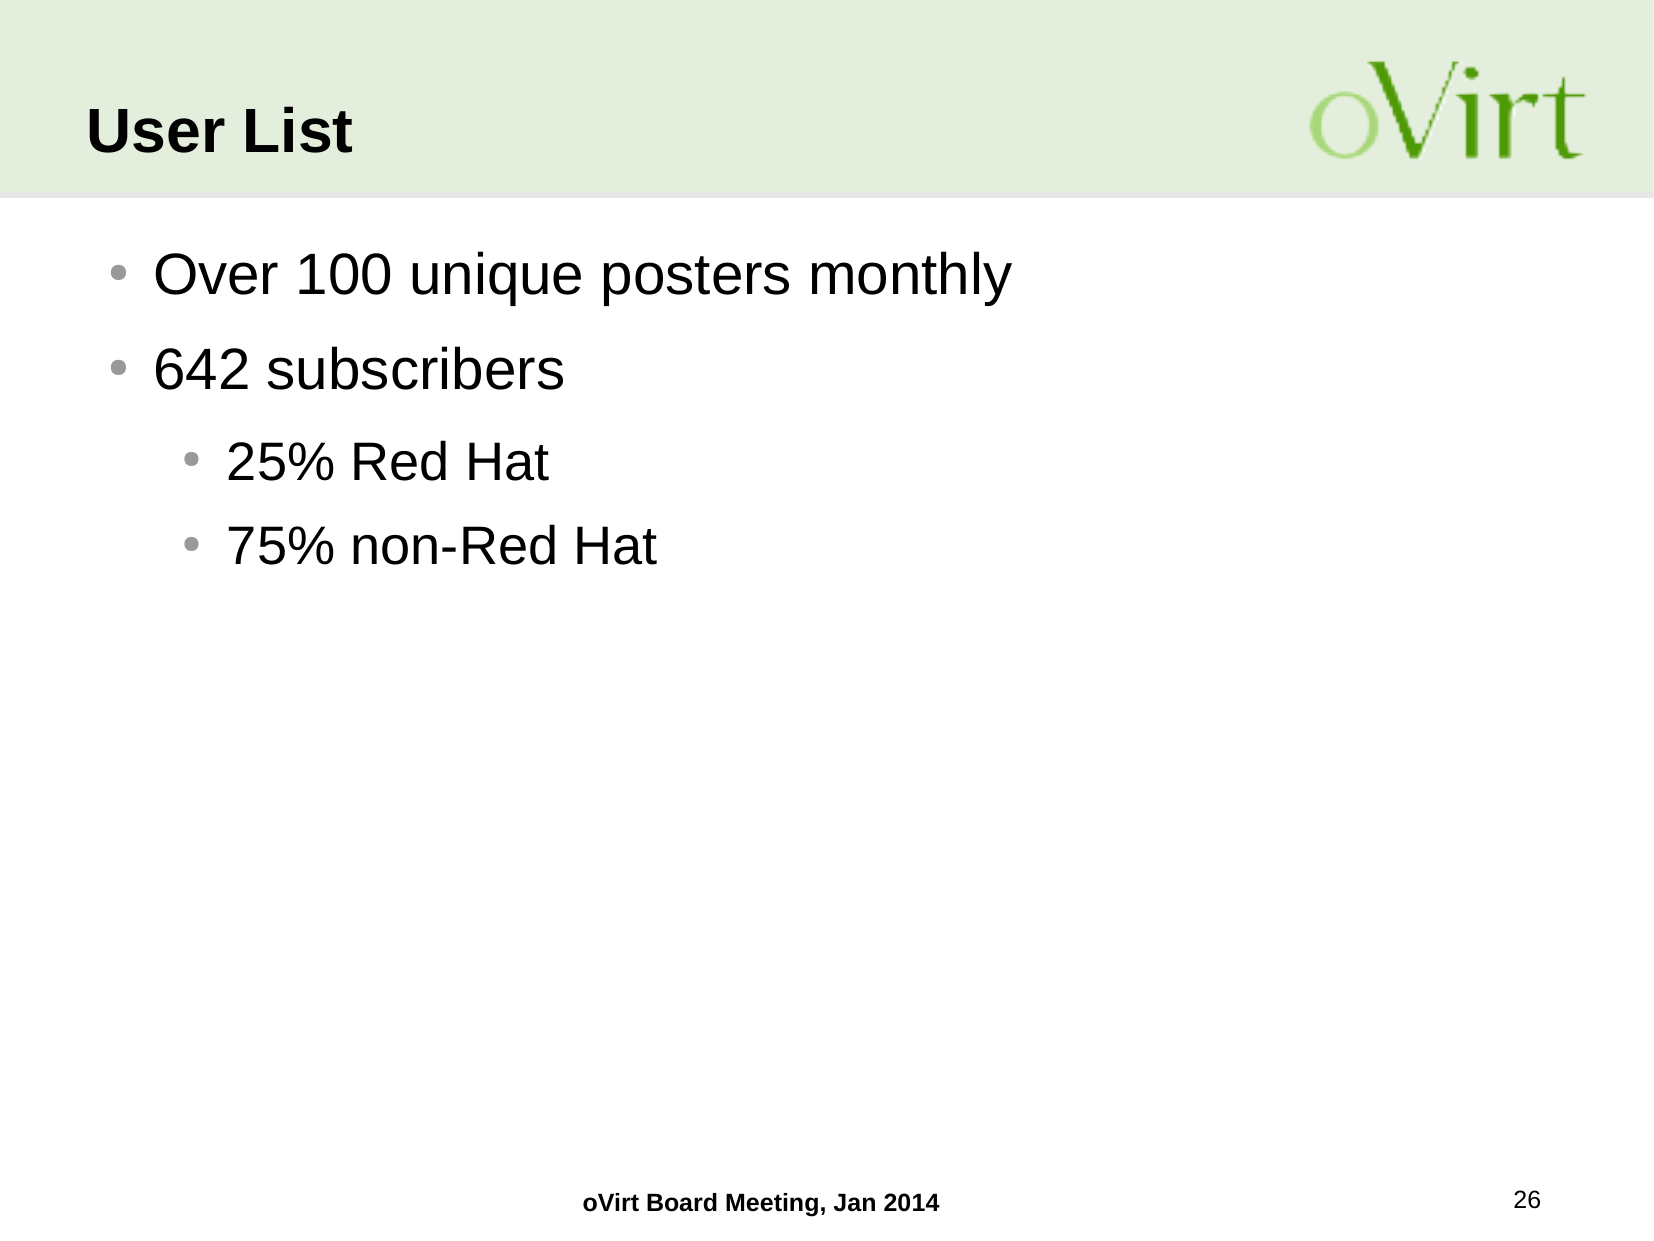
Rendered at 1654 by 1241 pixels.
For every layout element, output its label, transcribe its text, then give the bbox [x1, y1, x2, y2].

list Over 100 unique posters monthly 642 subscribers 25% Red Hat 75% non-Red Hat [93, 241, 1582, 932]
title User List [86, 36, 1307, 225]
picture [1307, 36, 1613, 180]
